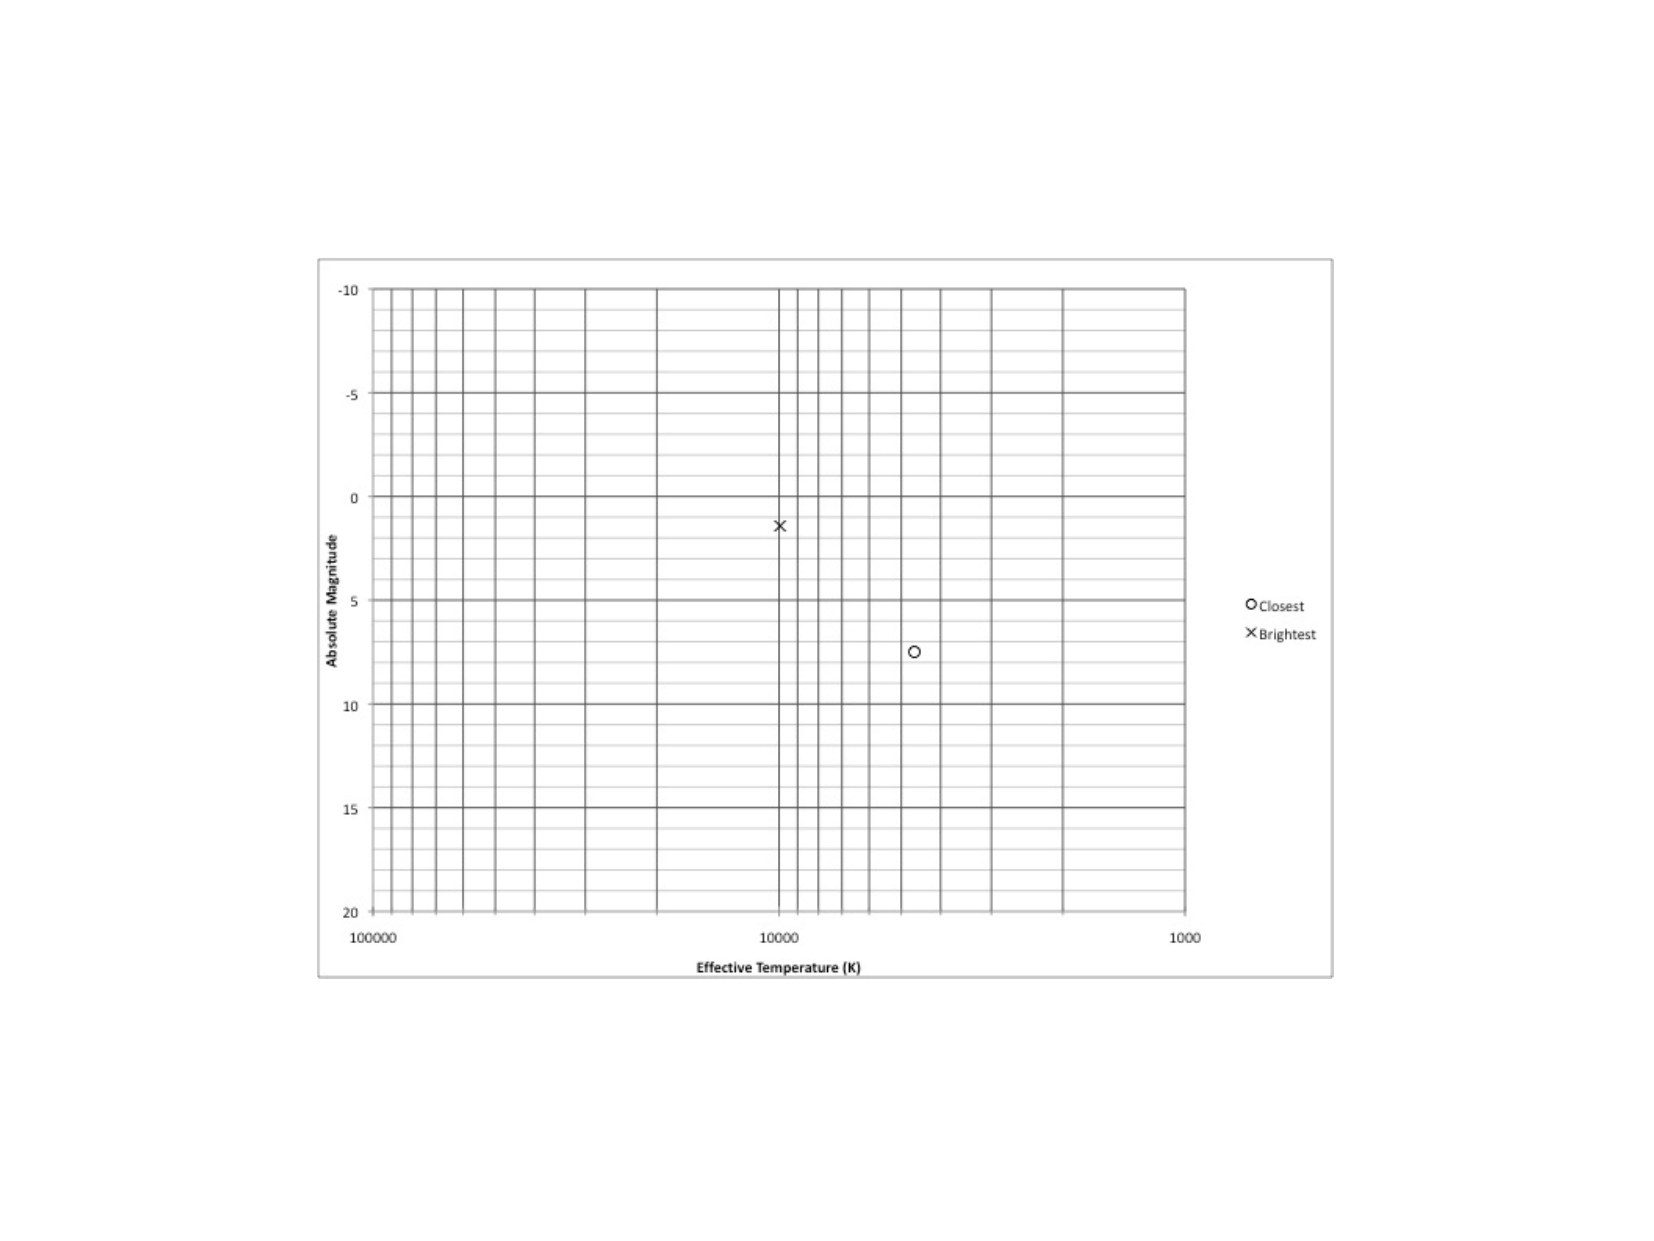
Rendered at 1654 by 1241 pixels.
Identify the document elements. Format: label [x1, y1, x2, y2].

picture [317, 258, 1334, 979]
